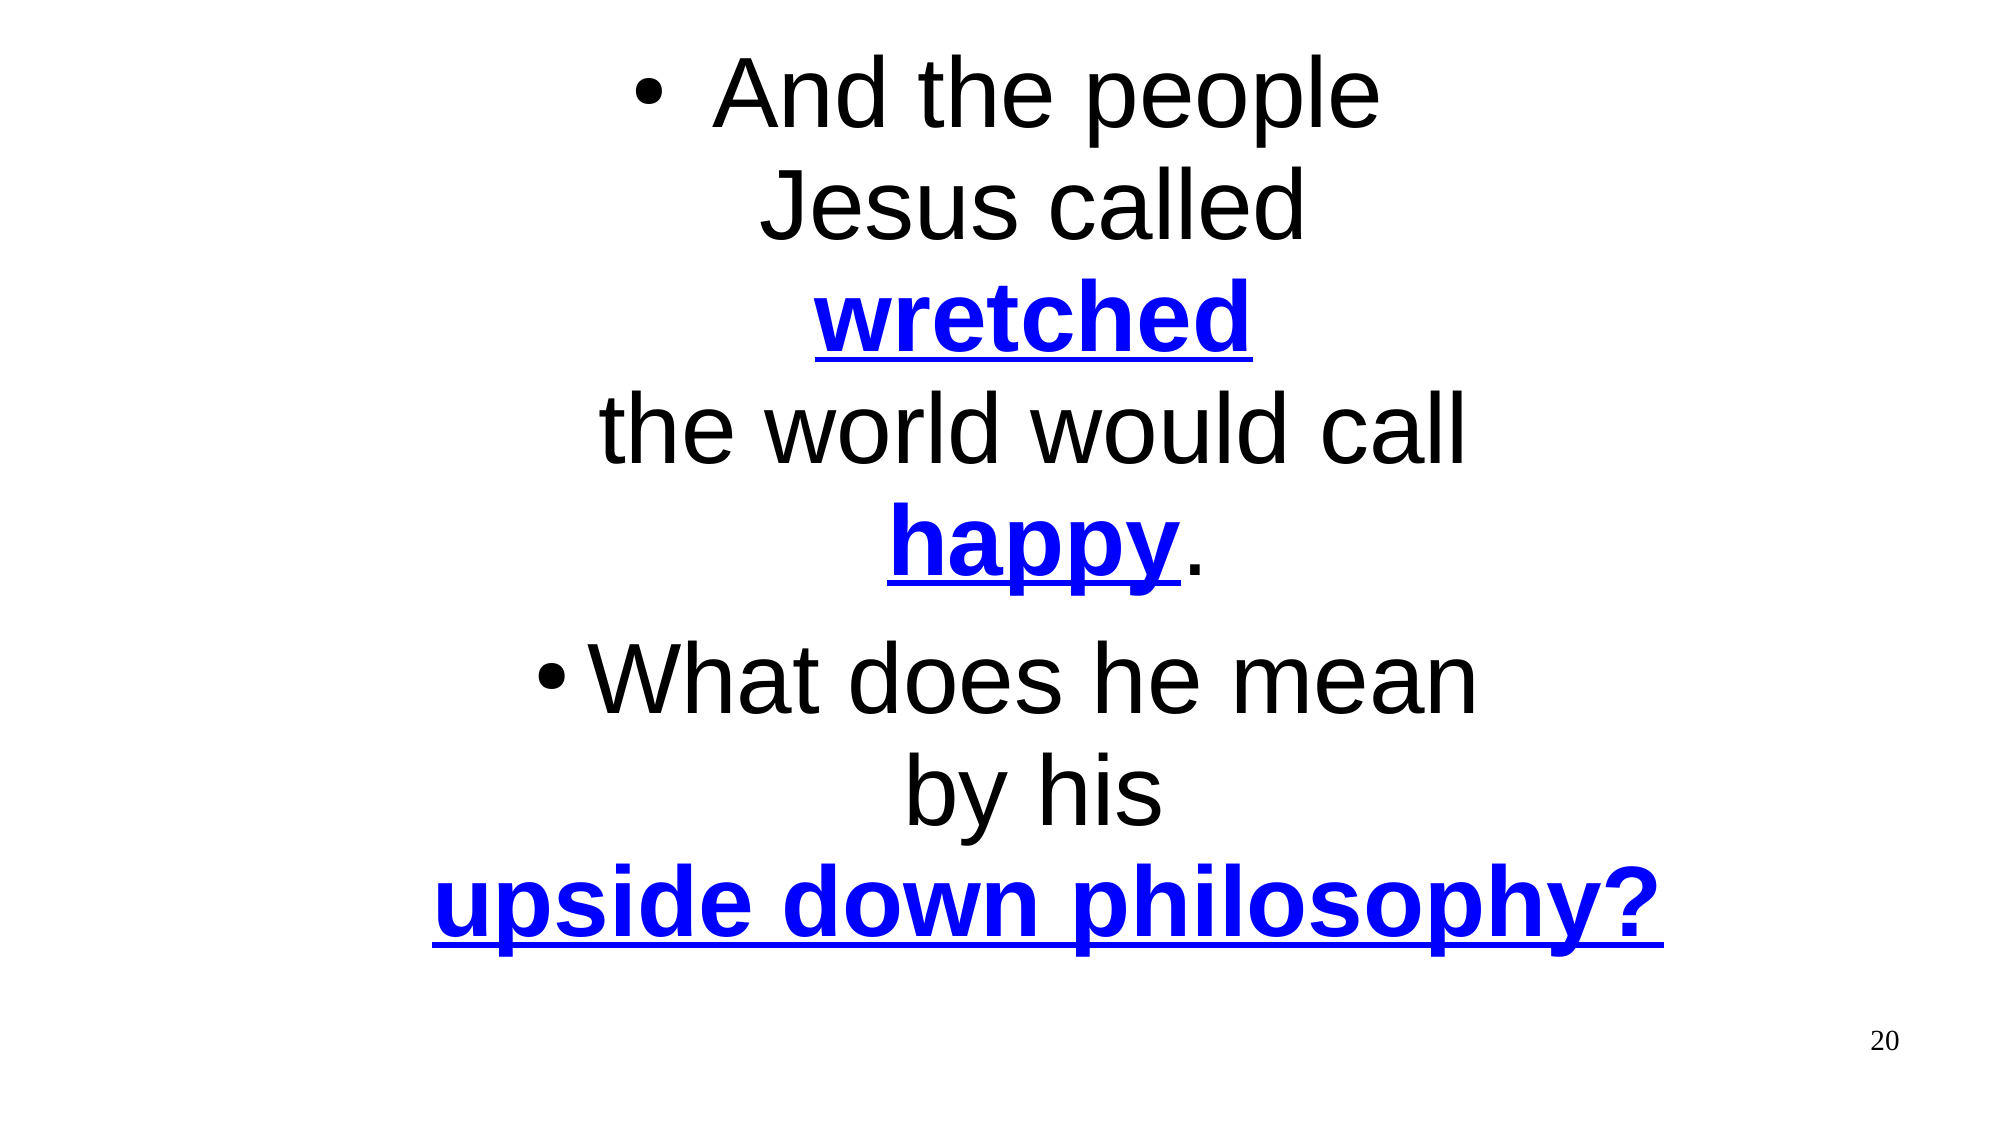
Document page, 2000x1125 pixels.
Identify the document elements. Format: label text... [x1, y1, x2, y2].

list And the people Jesus called wretched the world would call happy. What does he mean by his upside down philosophy? [37, 37, 1988, 1088]
